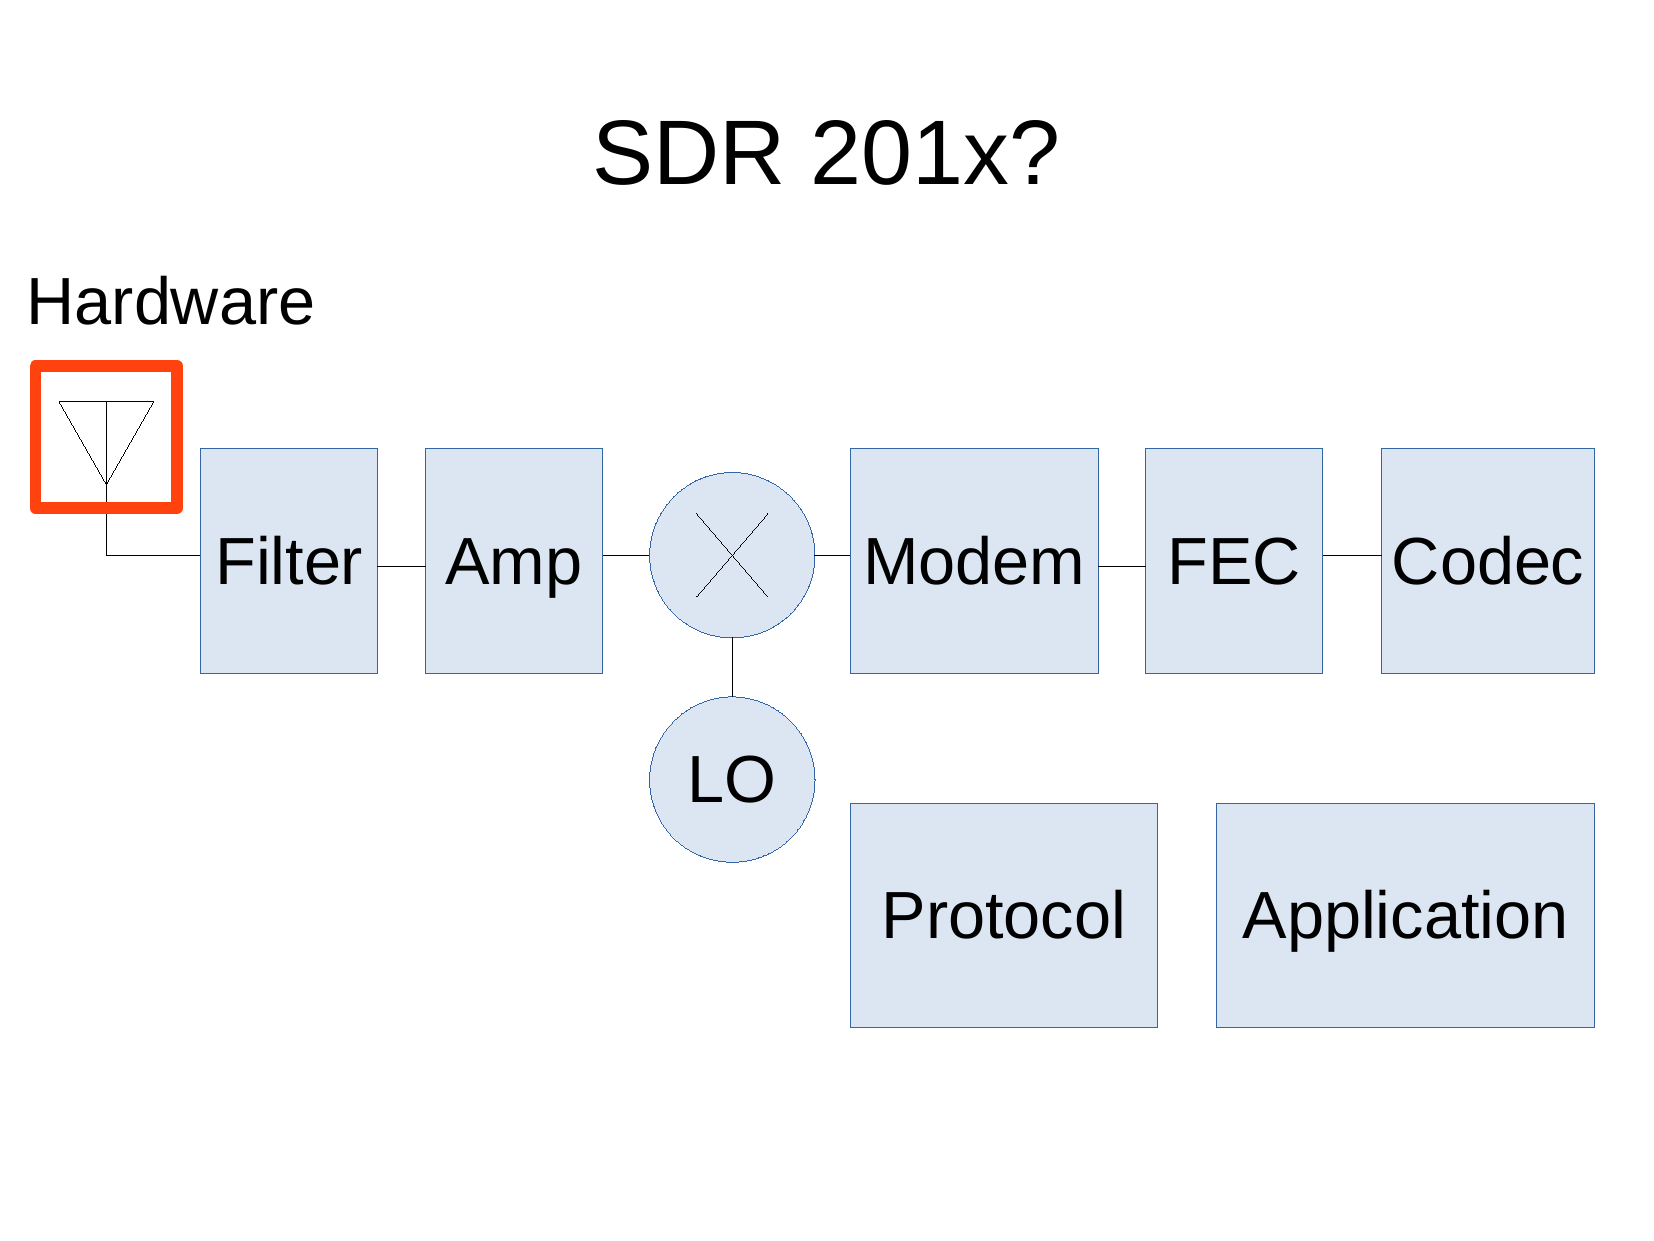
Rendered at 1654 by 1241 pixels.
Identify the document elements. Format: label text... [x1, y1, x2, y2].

text_box [649, 472, 816, 638]
text_box Application [1216, 803, 1595, 1028]
text_box LO [649, 696, 816, 863]
text_box Hardware [11, 256, 357, 347]
text_box Codec [1381, 448, 1595, 674]
text_box FEC [1145, 448, 1323, 674]
text_box [35, 366, 178, 508]
text_box Amp [425, 448, 603, 674]
text_box Protocol [850, 803, 1158, 1028]
text_box Modem [850, 448, 1099, 674]
text_box Filter [200, 448, 378, 674]
title SDR 201x? [82, 49, 1571, 257]
